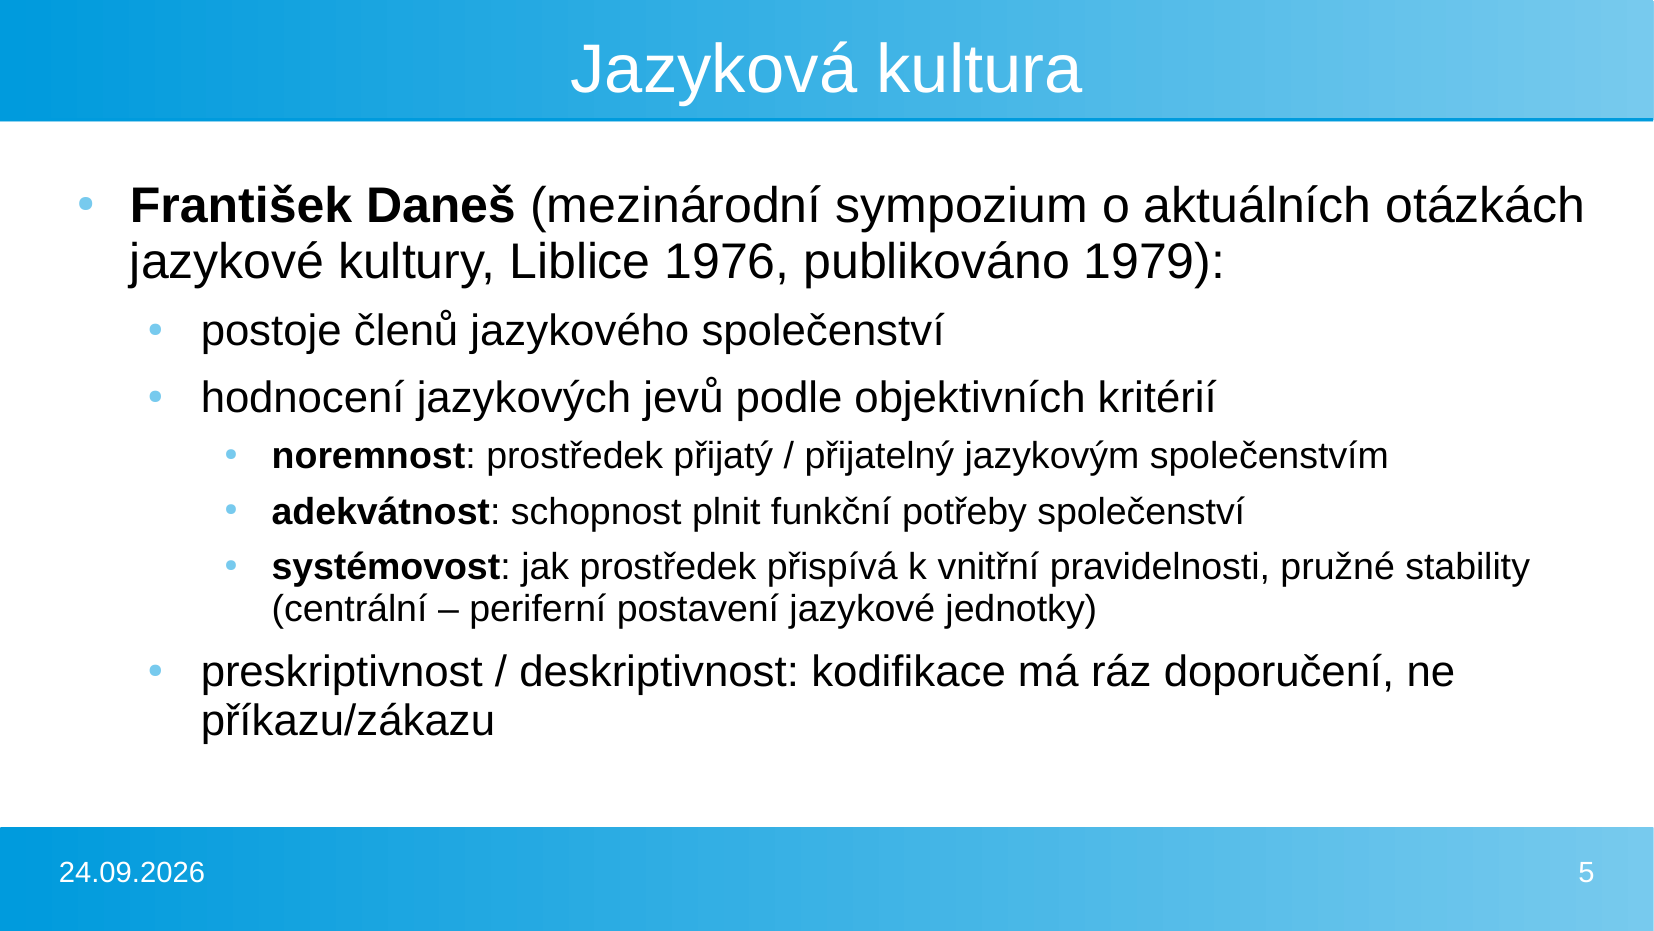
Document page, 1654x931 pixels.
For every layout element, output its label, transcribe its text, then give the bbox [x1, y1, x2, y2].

list František Daneš (mezinárodní sympozium o aktuálních otázkách jazykové kultury, Liblice 1976, publikováno 1979): postoje členů jazykového společenství hodnocení jazykových jevů podle objektivních kritérií noremnost: prostředek přijatý / přijatelný jazykovým společenstvím adekvátnost: schopnost plnit funkční potřeby společenství systémovost: jak prostředek přispívá k vnitřní pravidelnosti, pružné stability (centrální – periferní postavení jazykové jednotky) preskriptivnost / deskriptivnost: kodifikace má ráz doporučení, ne příkazu/zákazu [59, 177, 1595, 768]
title Jazyková kultura [59, 29, 1595, 108]
